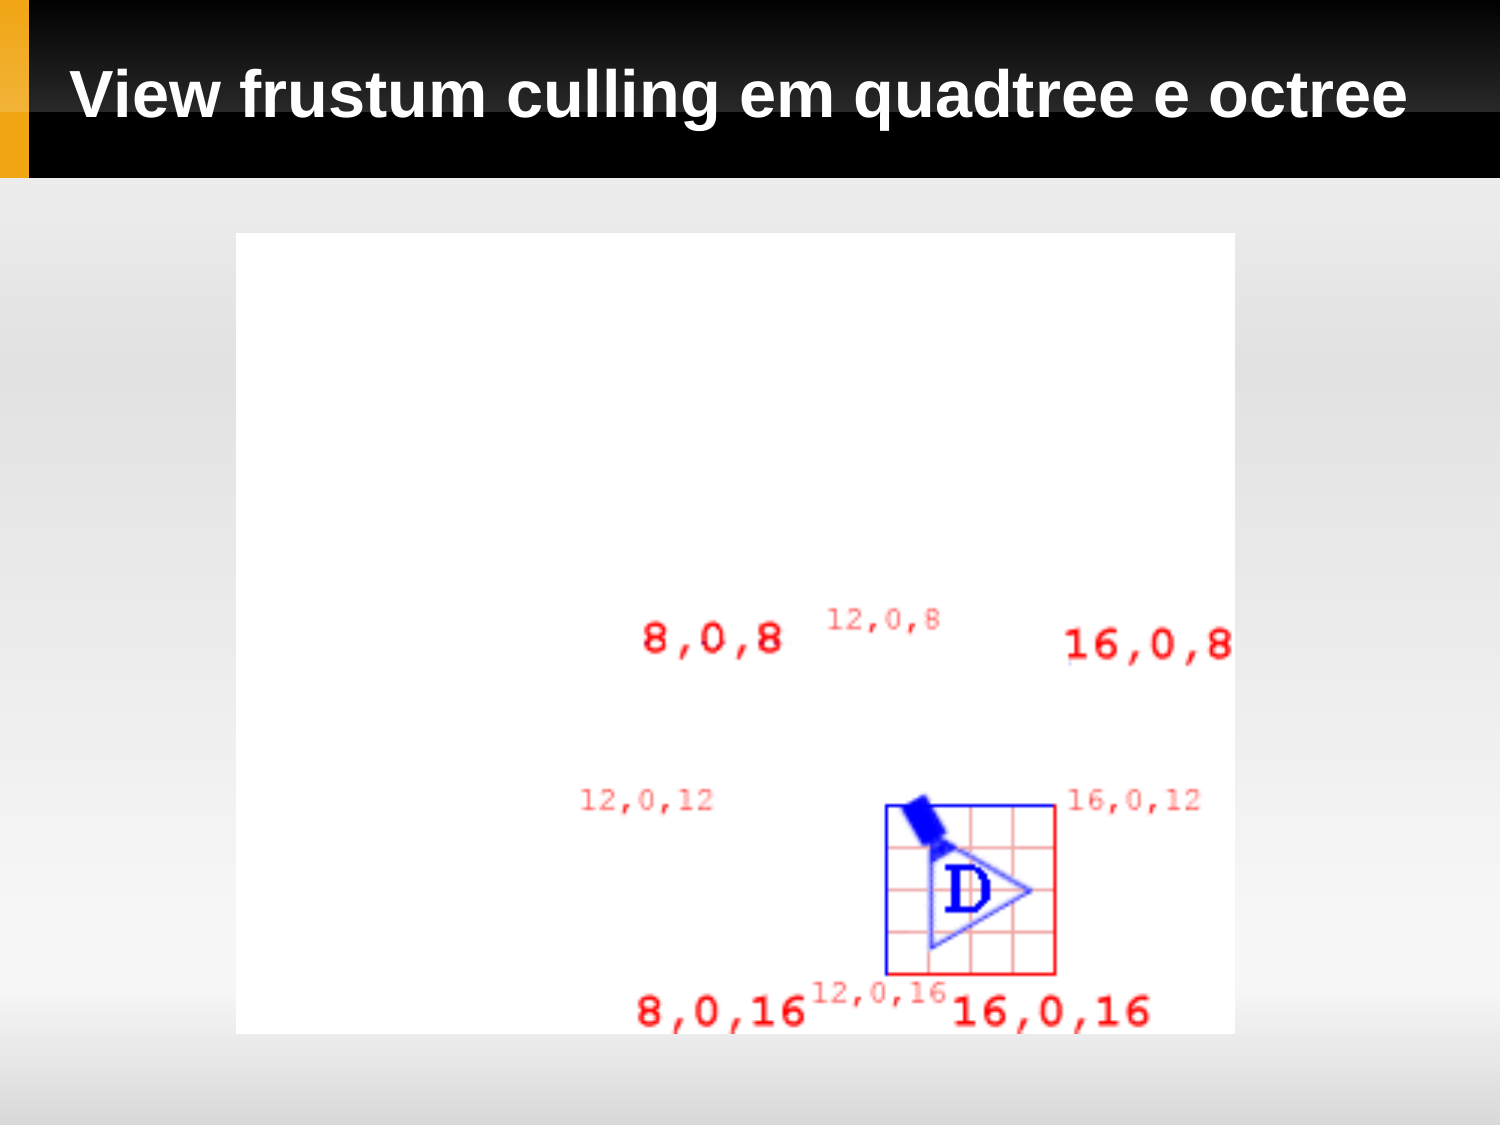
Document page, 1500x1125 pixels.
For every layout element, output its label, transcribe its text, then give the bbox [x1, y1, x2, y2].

title View frustum culling em quadtree e octree [69, 7, 1420, 181]
picture [0, 0, 1500, 1125]
